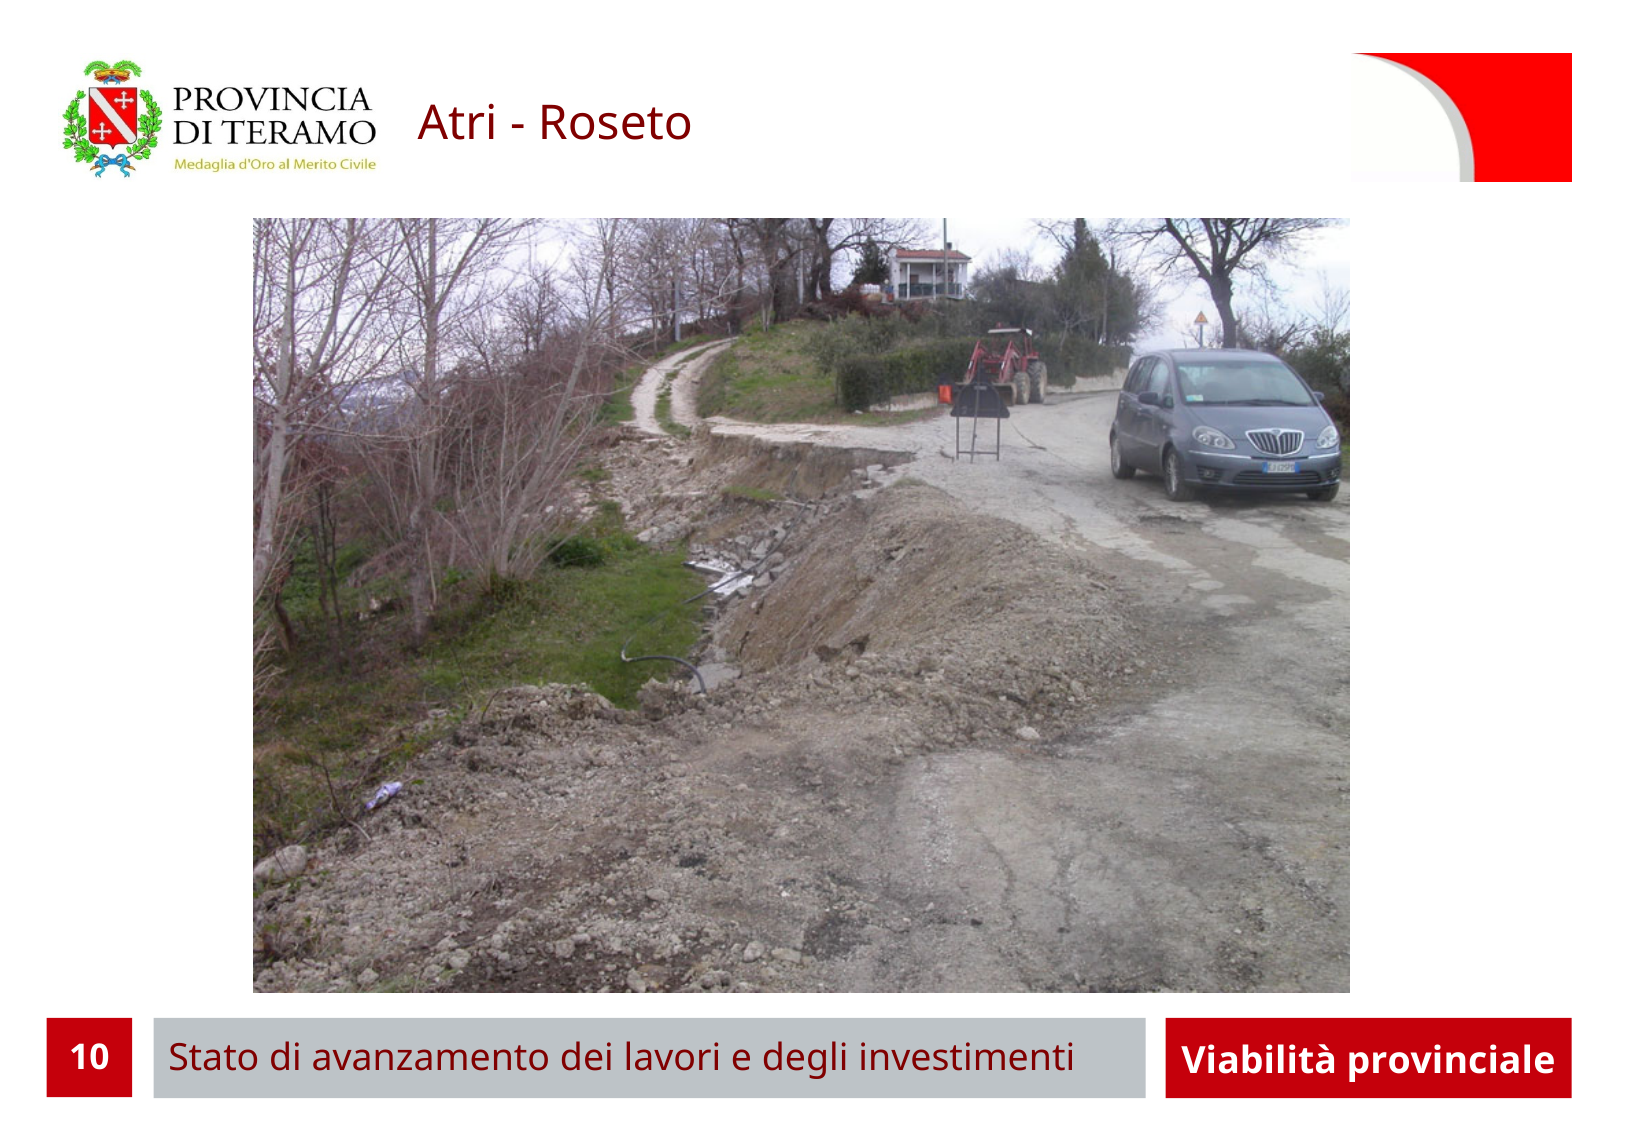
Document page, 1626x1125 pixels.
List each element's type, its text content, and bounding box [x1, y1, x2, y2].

picture [58, 53, 384, 182]
picture [1352, 53, 1572, 182]
picture [253, 218, 1350, 993]
title Atri - Roseto [406, 53, 1352, 187]
